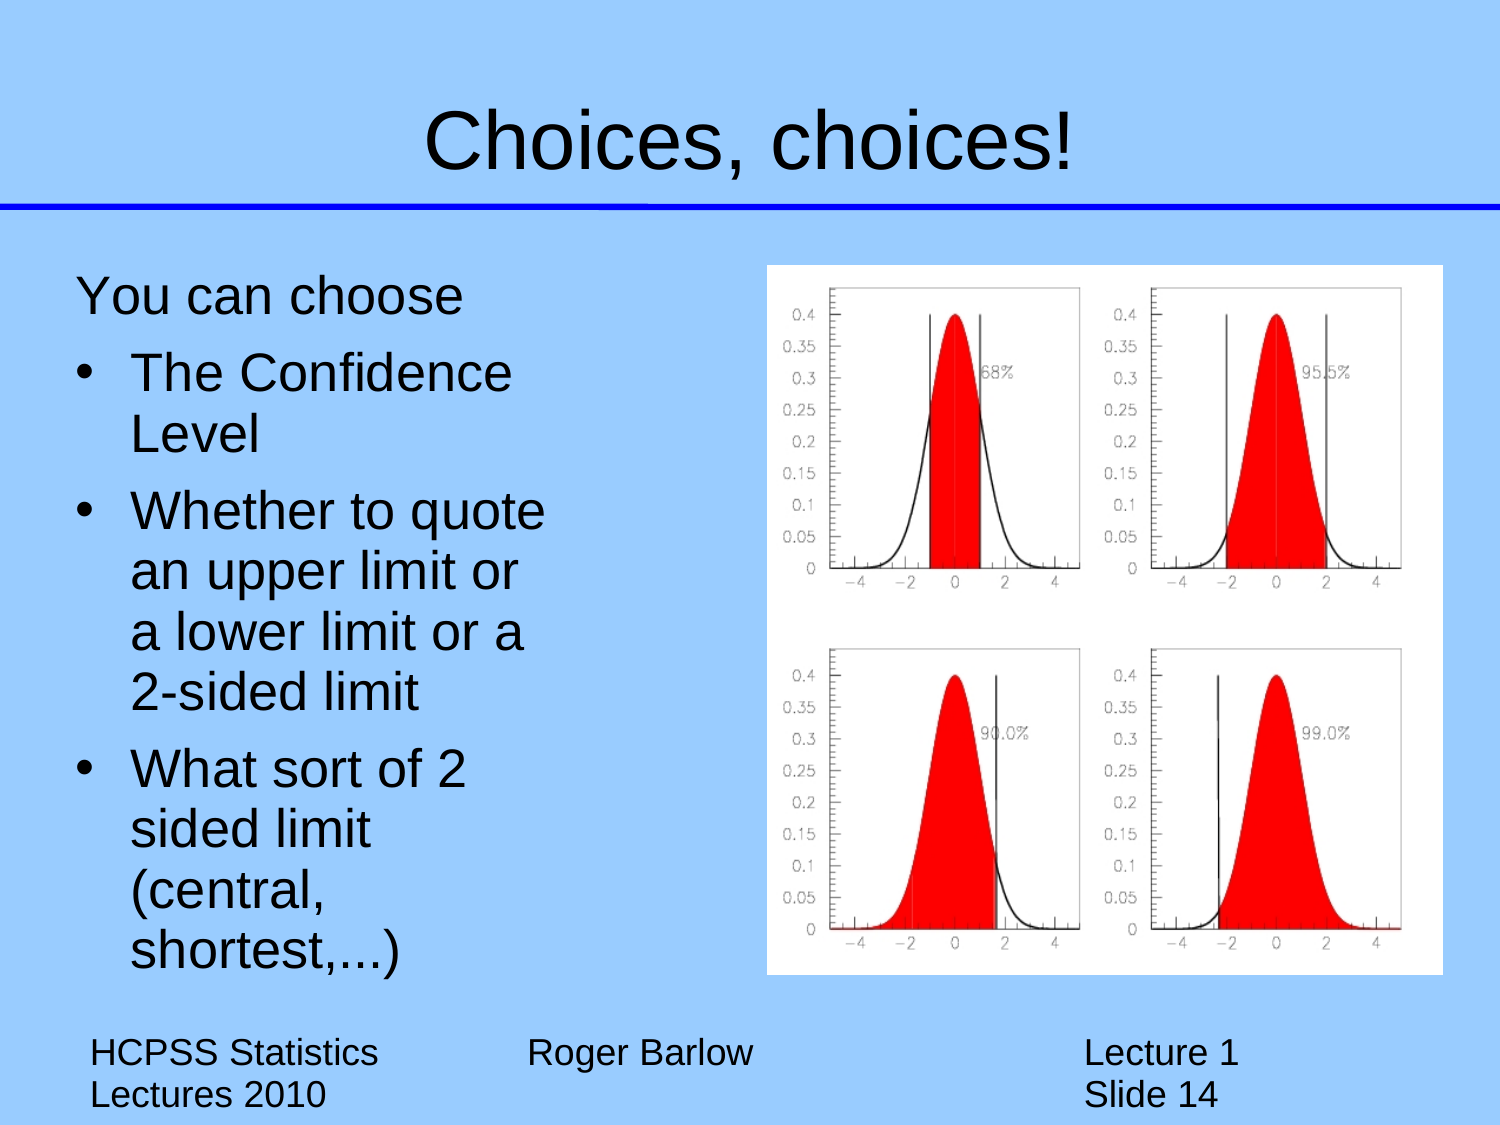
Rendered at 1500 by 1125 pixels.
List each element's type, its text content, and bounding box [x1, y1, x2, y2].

title Choices, choices! [75, 45, 1426, 233]
picture [767, 265, 1443, 975]
list You can choose The Confidence Level Whether to quote an upper limit or a lower limit or a 2-sided limit What sort of 2 sided limit (central, shortest,...) [74, 262, 561, 1006]
